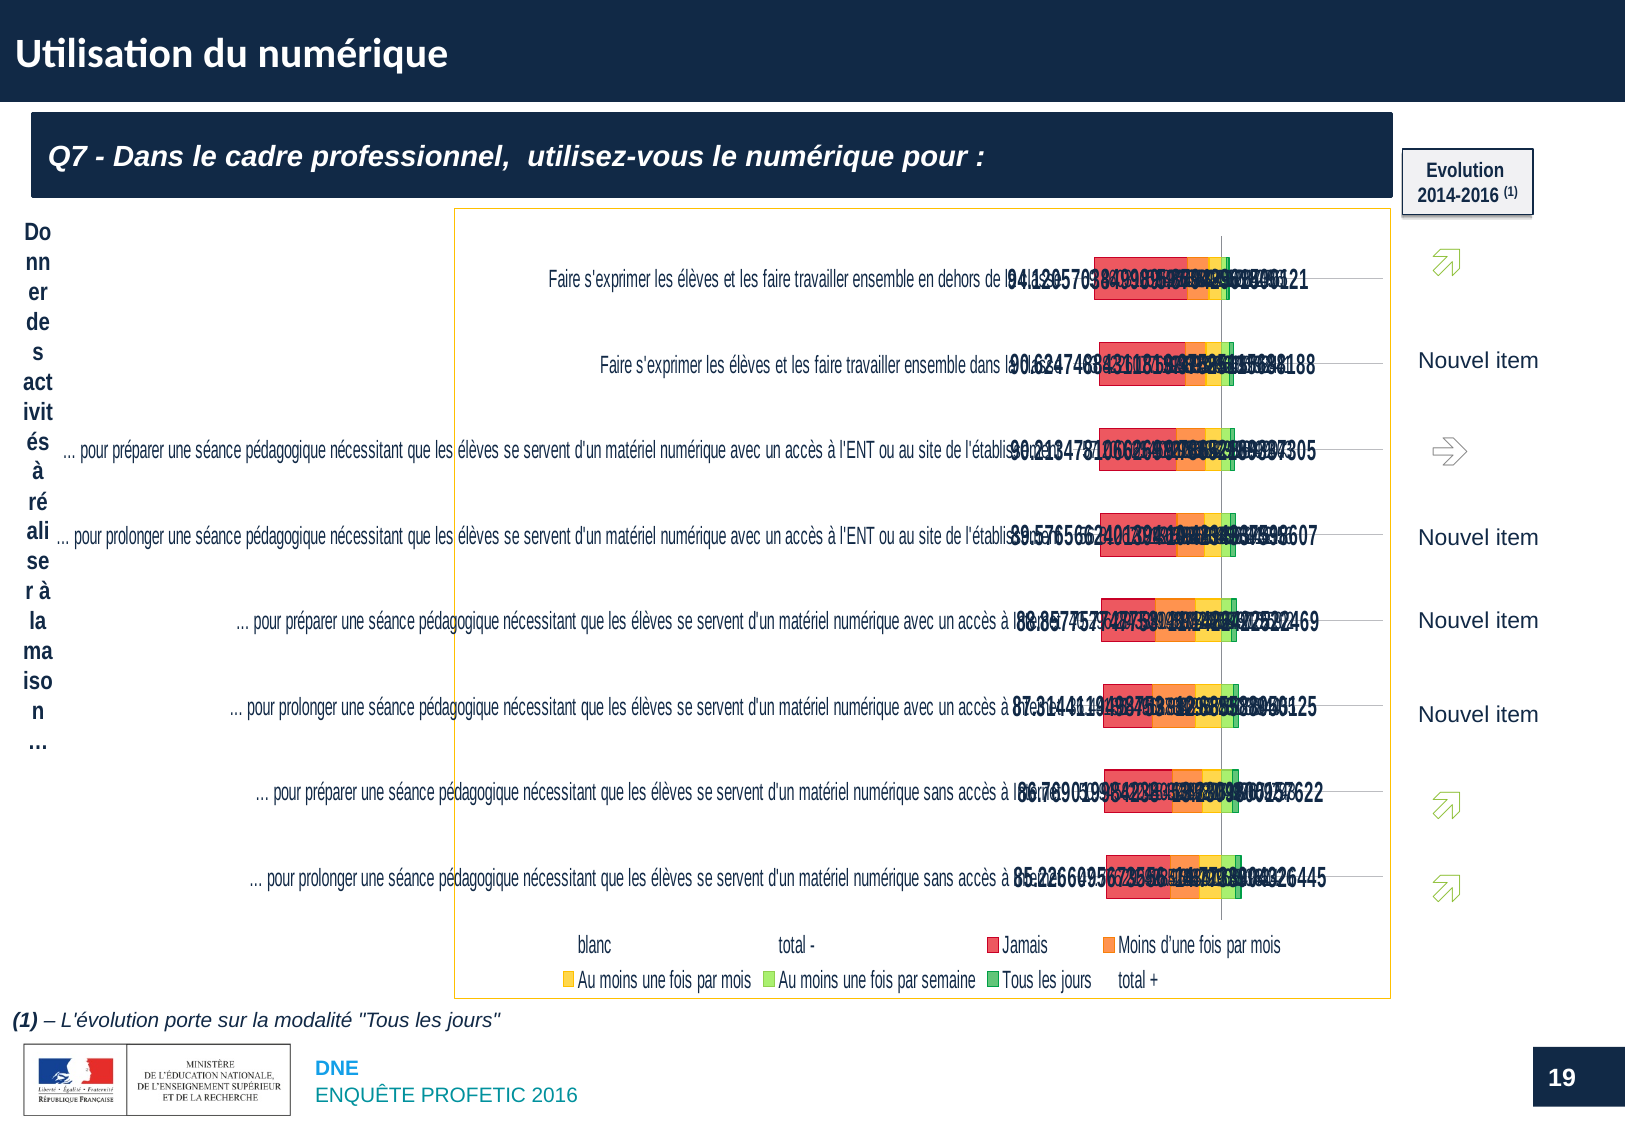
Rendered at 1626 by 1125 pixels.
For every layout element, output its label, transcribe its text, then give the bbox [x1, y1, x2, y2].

text_box  [1414, 231, 1481, 293]
text_box Donner des activités à réaliser à la maison… [8, 208, 68, 762]
text_box  [1414, 420, 1488, 482]
text_box Nouvel item [1403, 597, 1556, 641]
text_box (1) – L'évolution porte sur la modalité "Tous les jours" [0, 999, 523, 1040]
title Utilisation du numérique [0, 0, 1625, 102]
text_box Nouvel item [1403, 338, 1556, 382]
text_box Nouvel item [1403, 515, 1556, 559]
text_box 19 [1533, 1046, 1625, 1107]
text_box Nouvel item [1403, 692, 1556, 736]
text_box Q7 - Dans le cadre professionnel, utilisez-vous le numérique pour : [33, 114, 1391, 196]
text_box  [1414, 775, 1481, 836]
text_box Evolution 2014-2016 (1) [1402, 149, 1534, 215]
text_box  [1414, 857, 1481, 919]
chart [56, 208, 1392, 1000]
